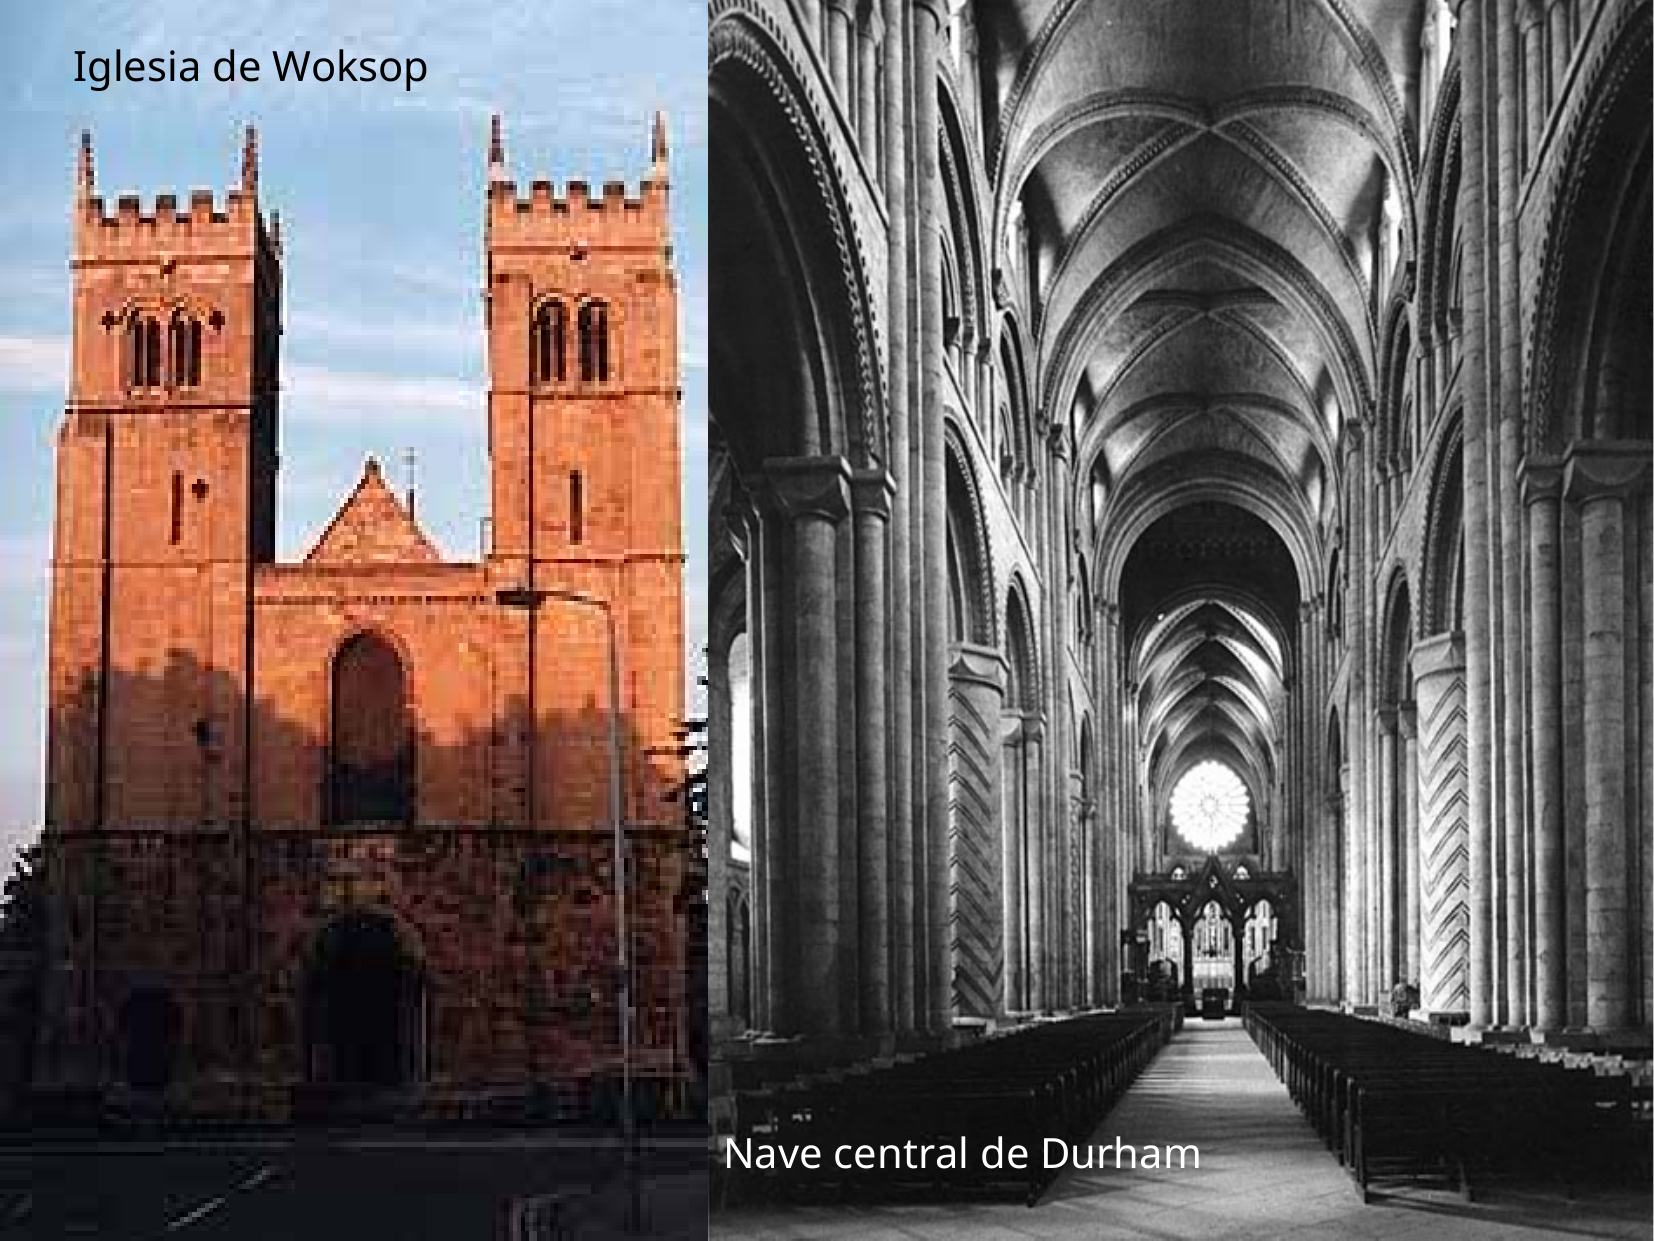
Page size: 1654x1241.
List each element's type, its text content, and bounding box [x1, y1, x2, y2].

text_box Iglesia de Woksop [58, 29, 453, 95]
text_box Nave central de Durham [708, 1116, 1245, 1182]
picture [0, 0, 1654, 1241]
